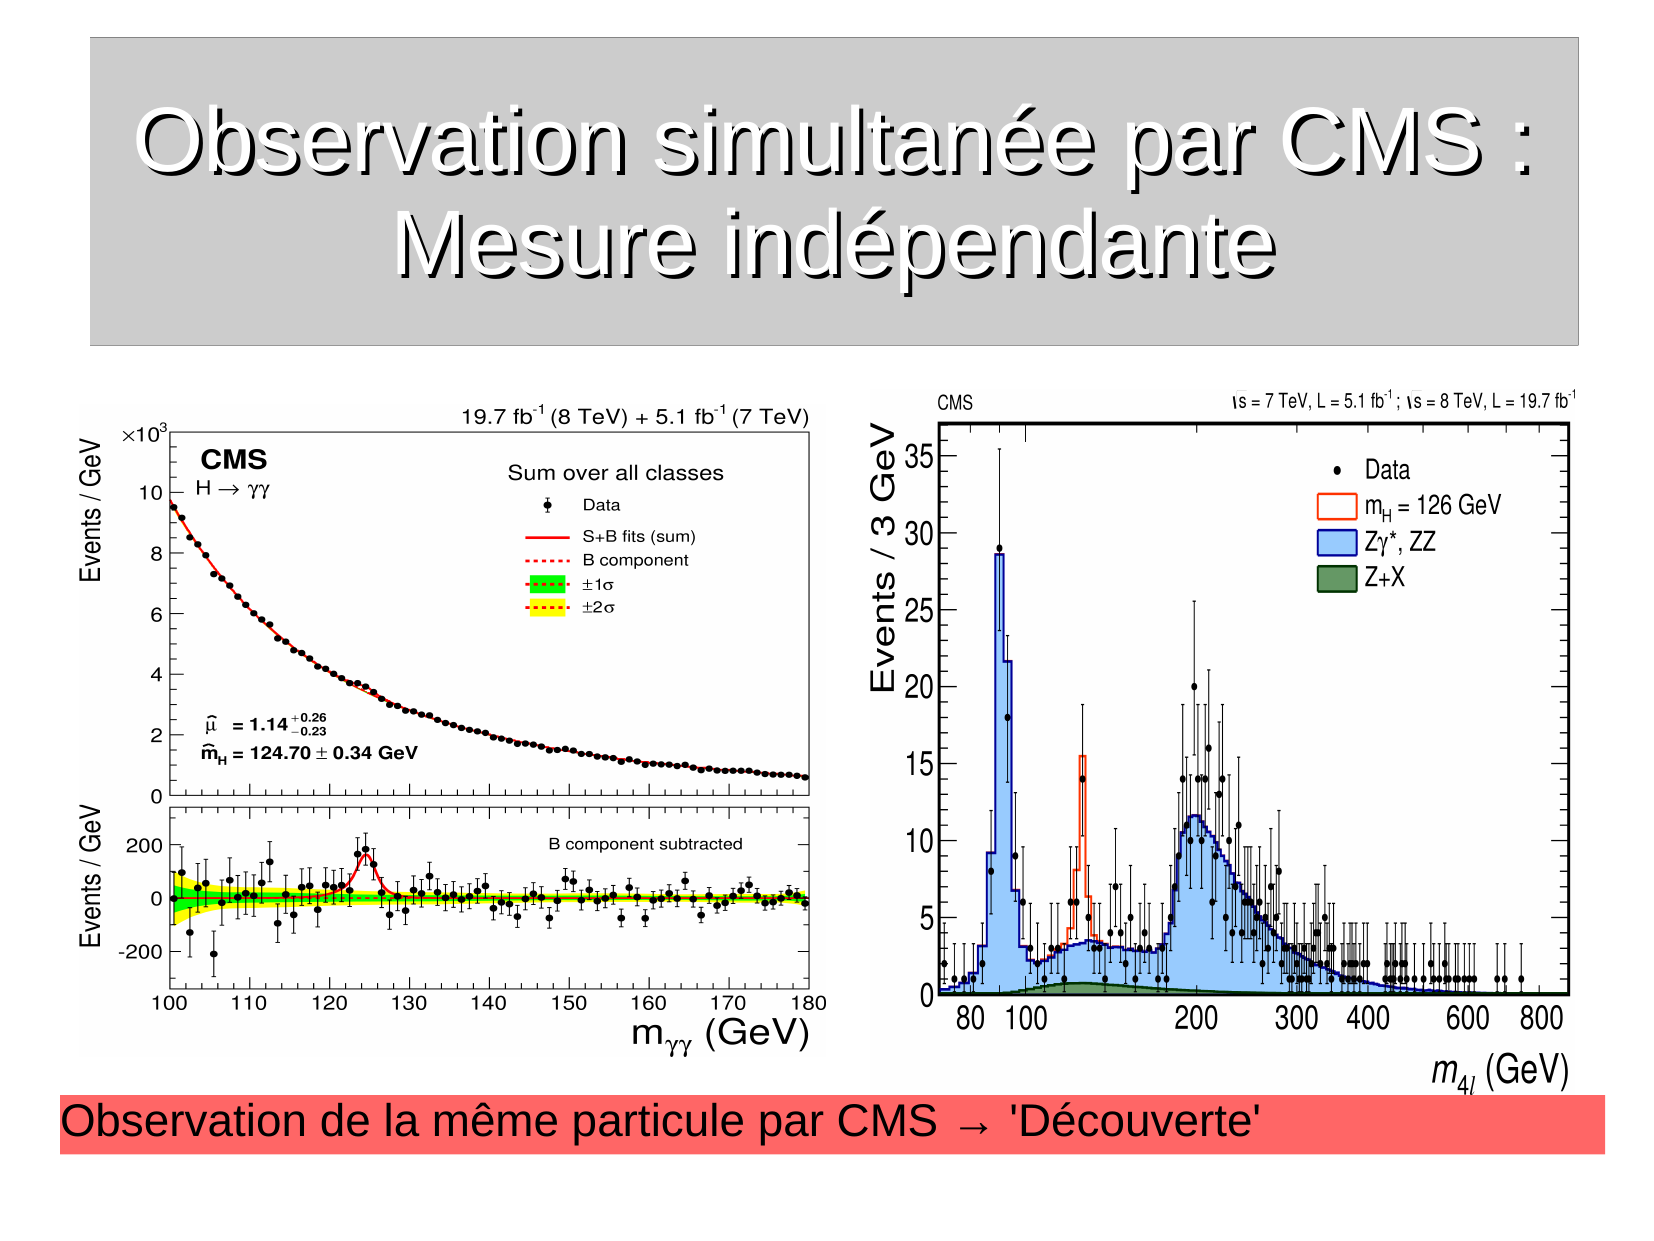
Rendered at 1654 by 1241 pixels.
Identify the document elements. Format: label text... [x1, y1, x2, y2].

picture [79, 404, 826, 1057]
list Observation de la même particule par CMS → 'Découverte' [60, 1095, 1606, 1155]
title Observation simultanée par CMS : Mesure indépendante [90, 37, 1579, 346]
picture [870, 389, 1575, 1095]
